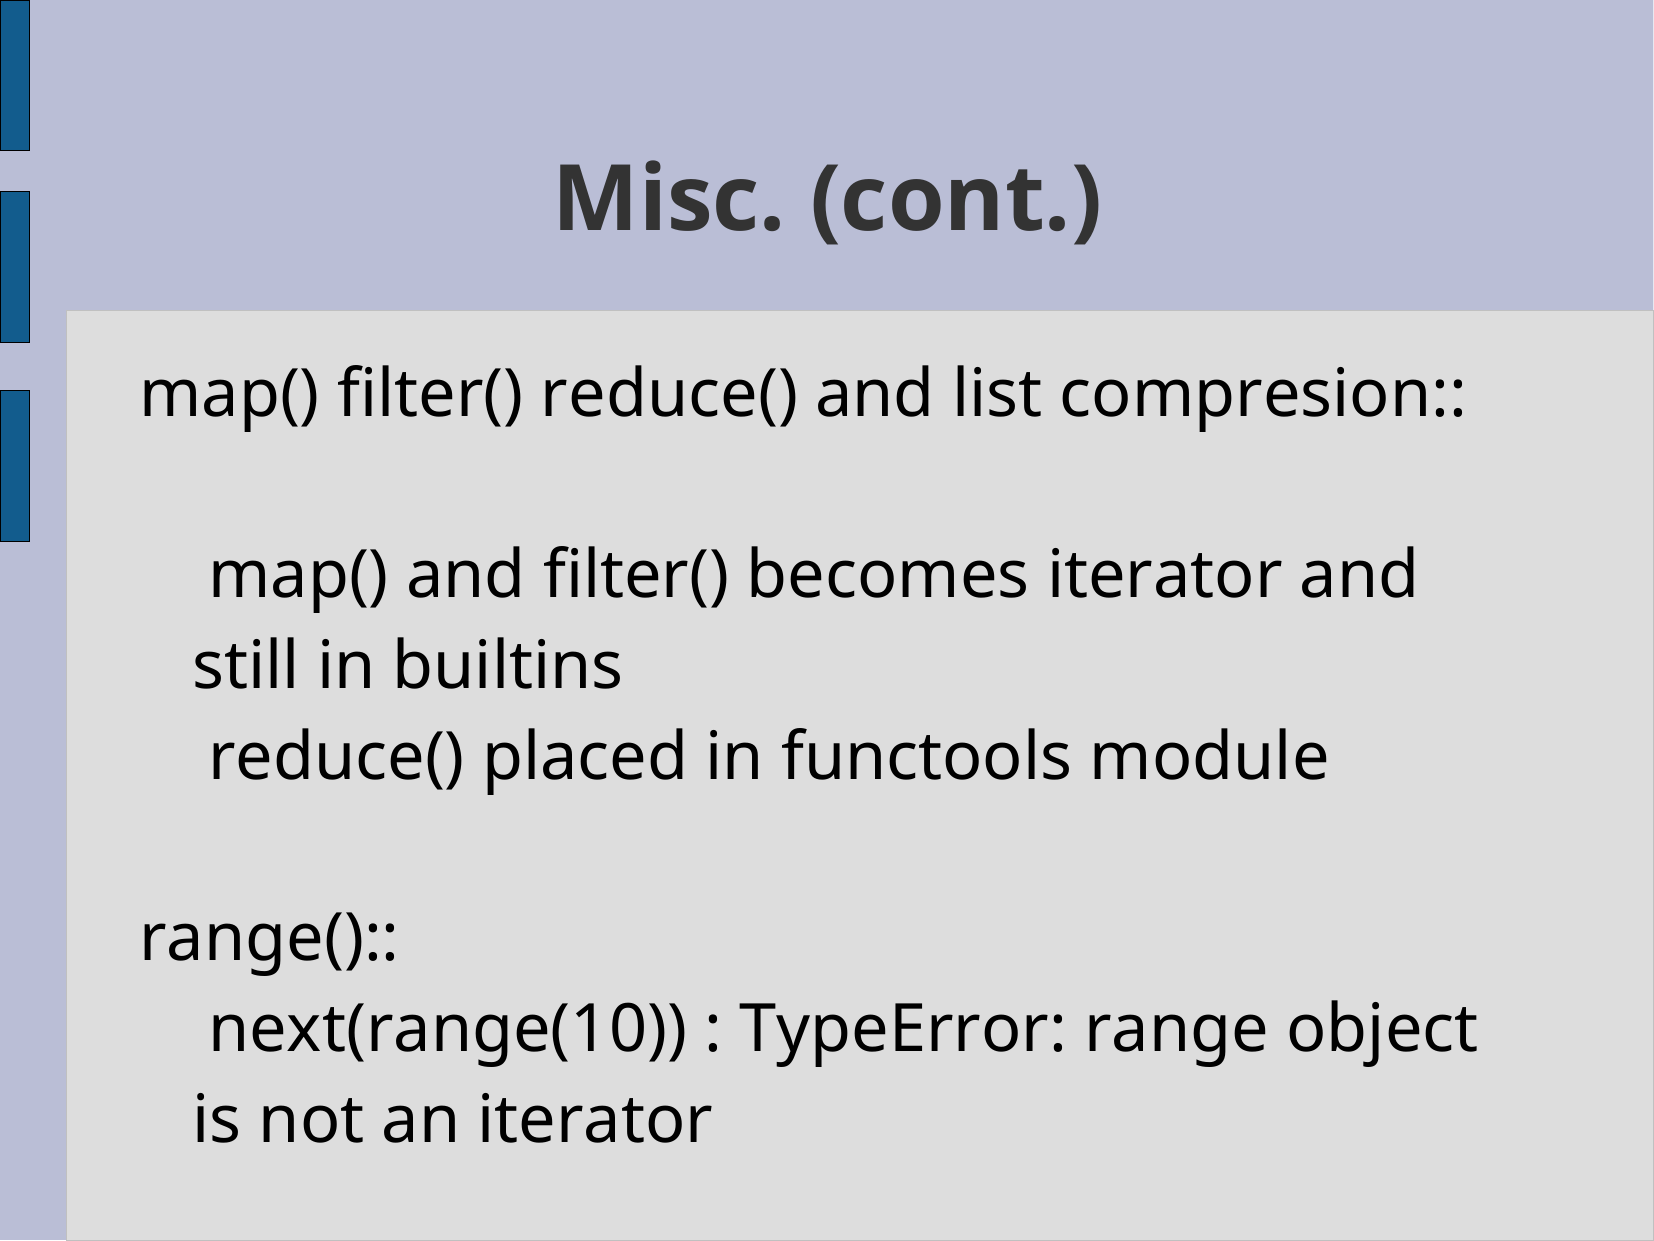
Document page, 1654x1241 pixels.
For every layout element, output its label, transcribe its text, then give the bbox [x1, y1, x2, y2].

list map() filter() reduce() and list compresion:: map() and filter() becomes iterator and still in builtins reduce() placed in functools module range():: next(range(10)) : TypeError: range object is not an iterator [121, 344, 1534, 1226]
title Misc. (cont.) [121, 98, 1534, 291]
